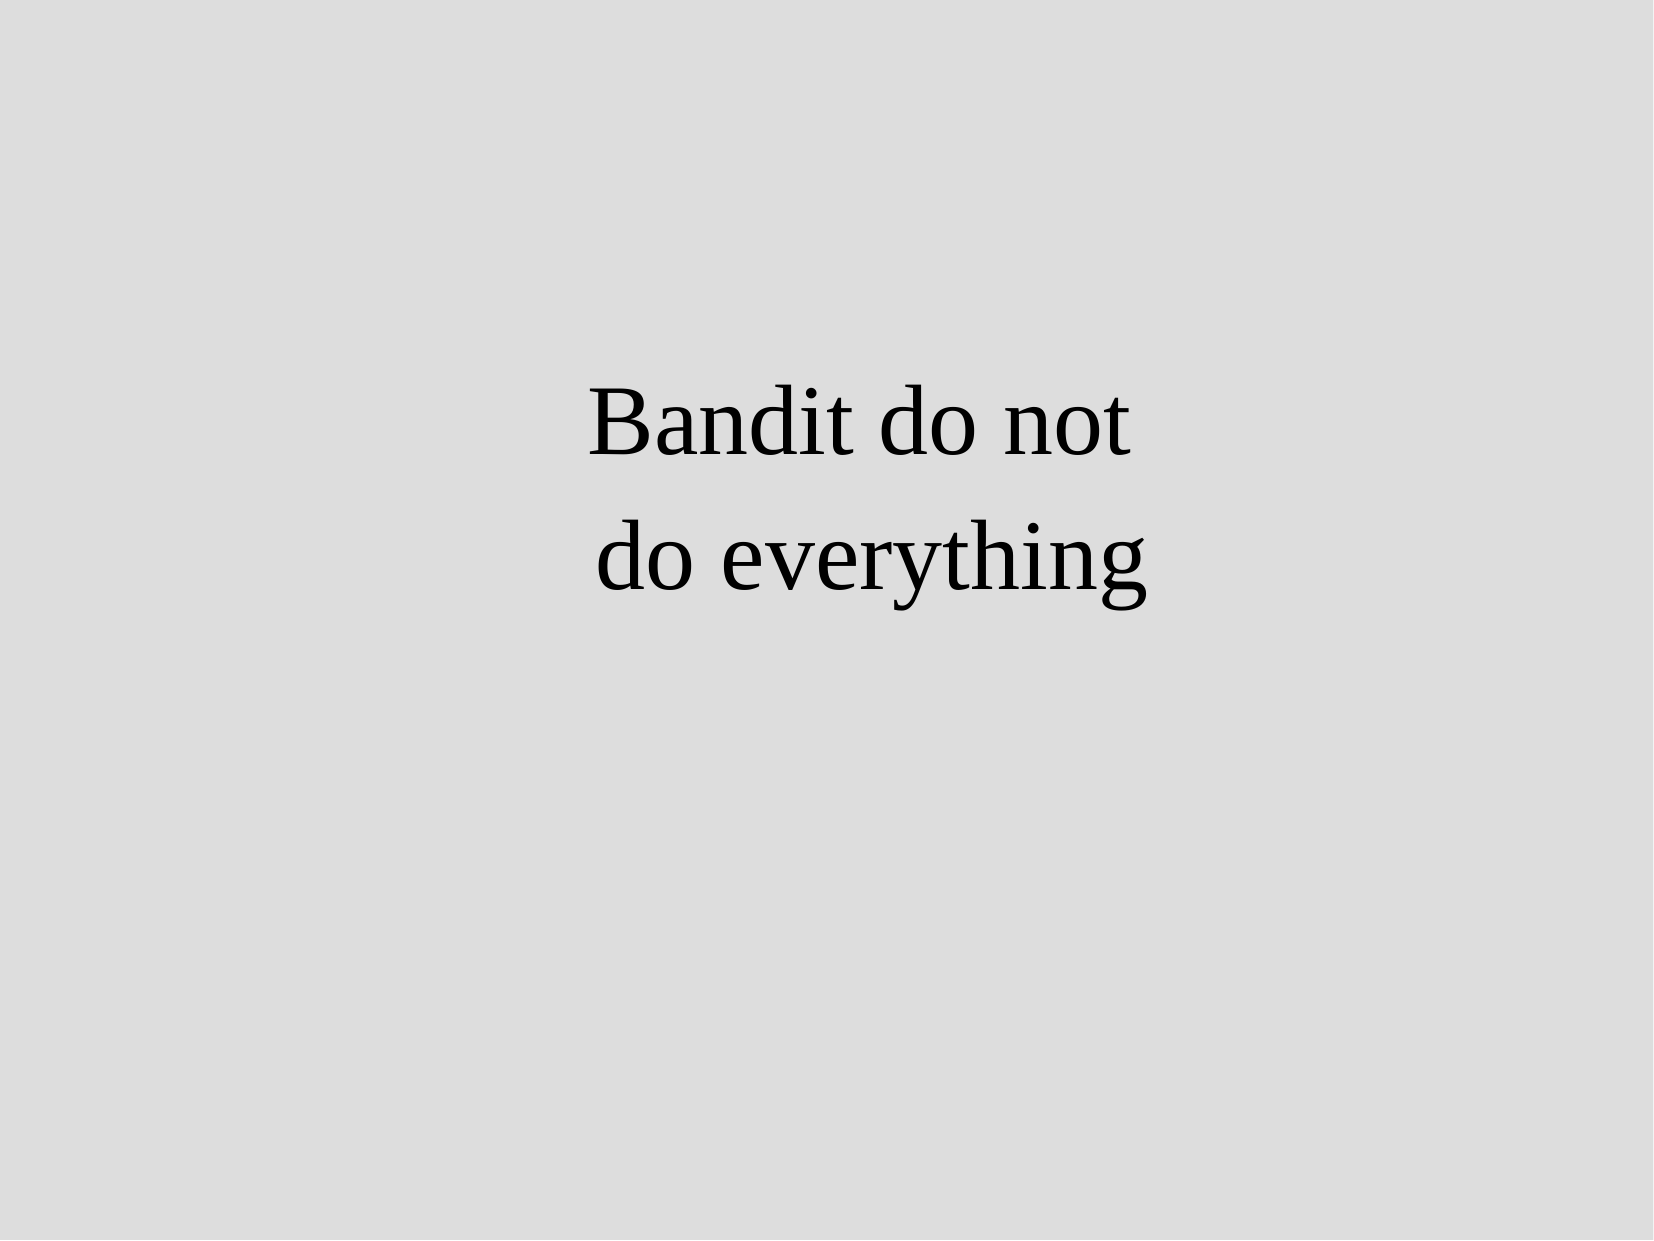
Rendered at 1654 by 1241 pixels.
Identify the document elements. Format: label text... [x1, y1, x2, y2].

text_box Bandit do not do everything [271, 357, 1473, 619]
subtitle [82, 49, 1571, 1010]
